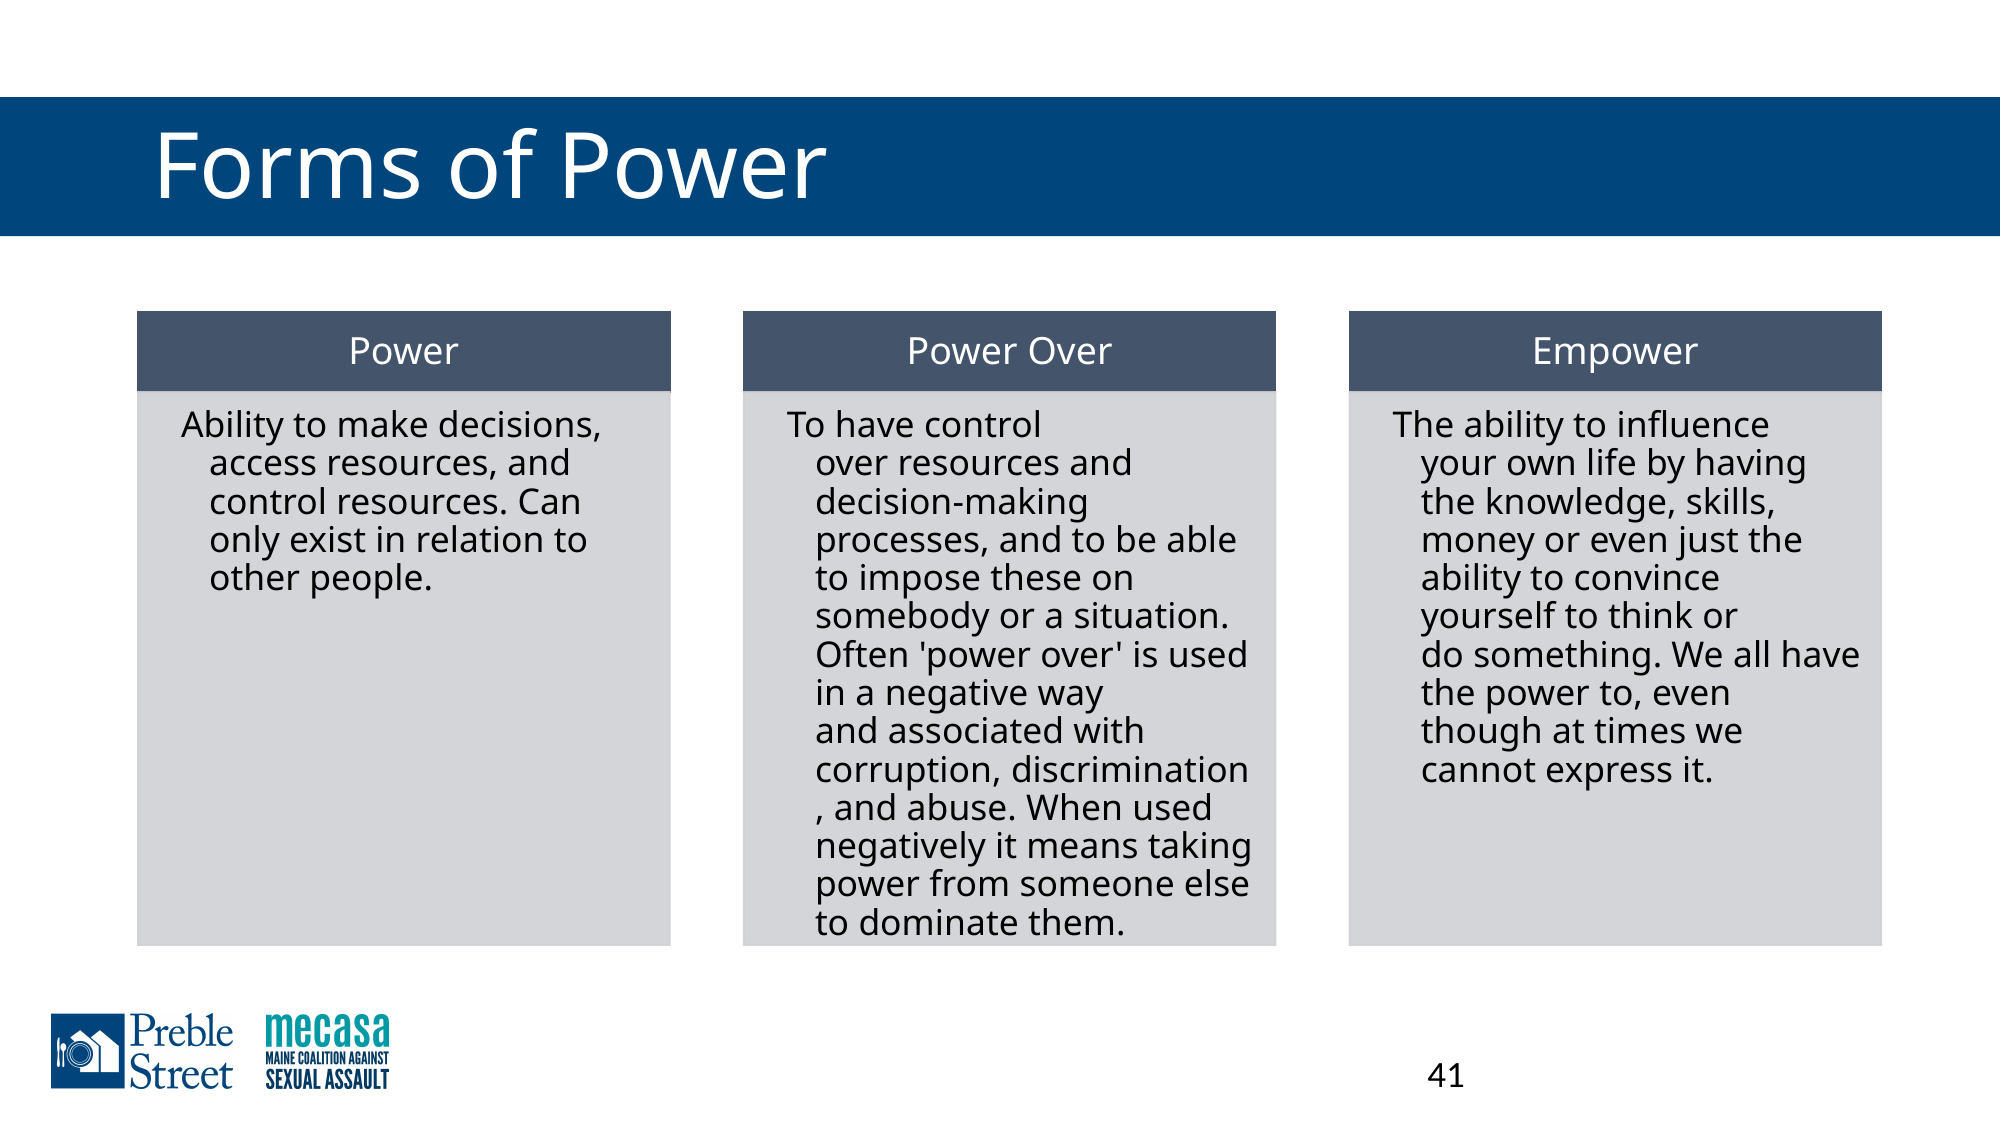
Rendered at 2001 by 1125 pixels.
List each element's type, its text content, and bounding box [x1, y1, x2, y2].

text_box Power [138, 311, 670, 392]
text_box Ability to make decisions, access resources, and control resources. Can only exist in relation to other people. [138, 392, 670, 945]
text_box Power Over [743, 311, 1276, 392]
title Forms of Power [137, 59, 1863, 278]
text_box The ability to influence your own life by having the knowledge, skills, money or even just the ability to convince yourself to think or do something. We all have the power to, even though at times we cannot express it. [1349, 392, 1882, 945]
slide_number 41 [1412, 1042, 1863, 1103]
text_box To have control over resources and decision-making processes, and to be able to impose these on somebody or a situation. Often 'power over' is used in a negative way and associated with corruption, discrimination, and abuse. When used negatively it means taking power from someone else to dominate them. [743, 392, 1276, 945]
text_box Empower [1349, 311, 1882, 392]
